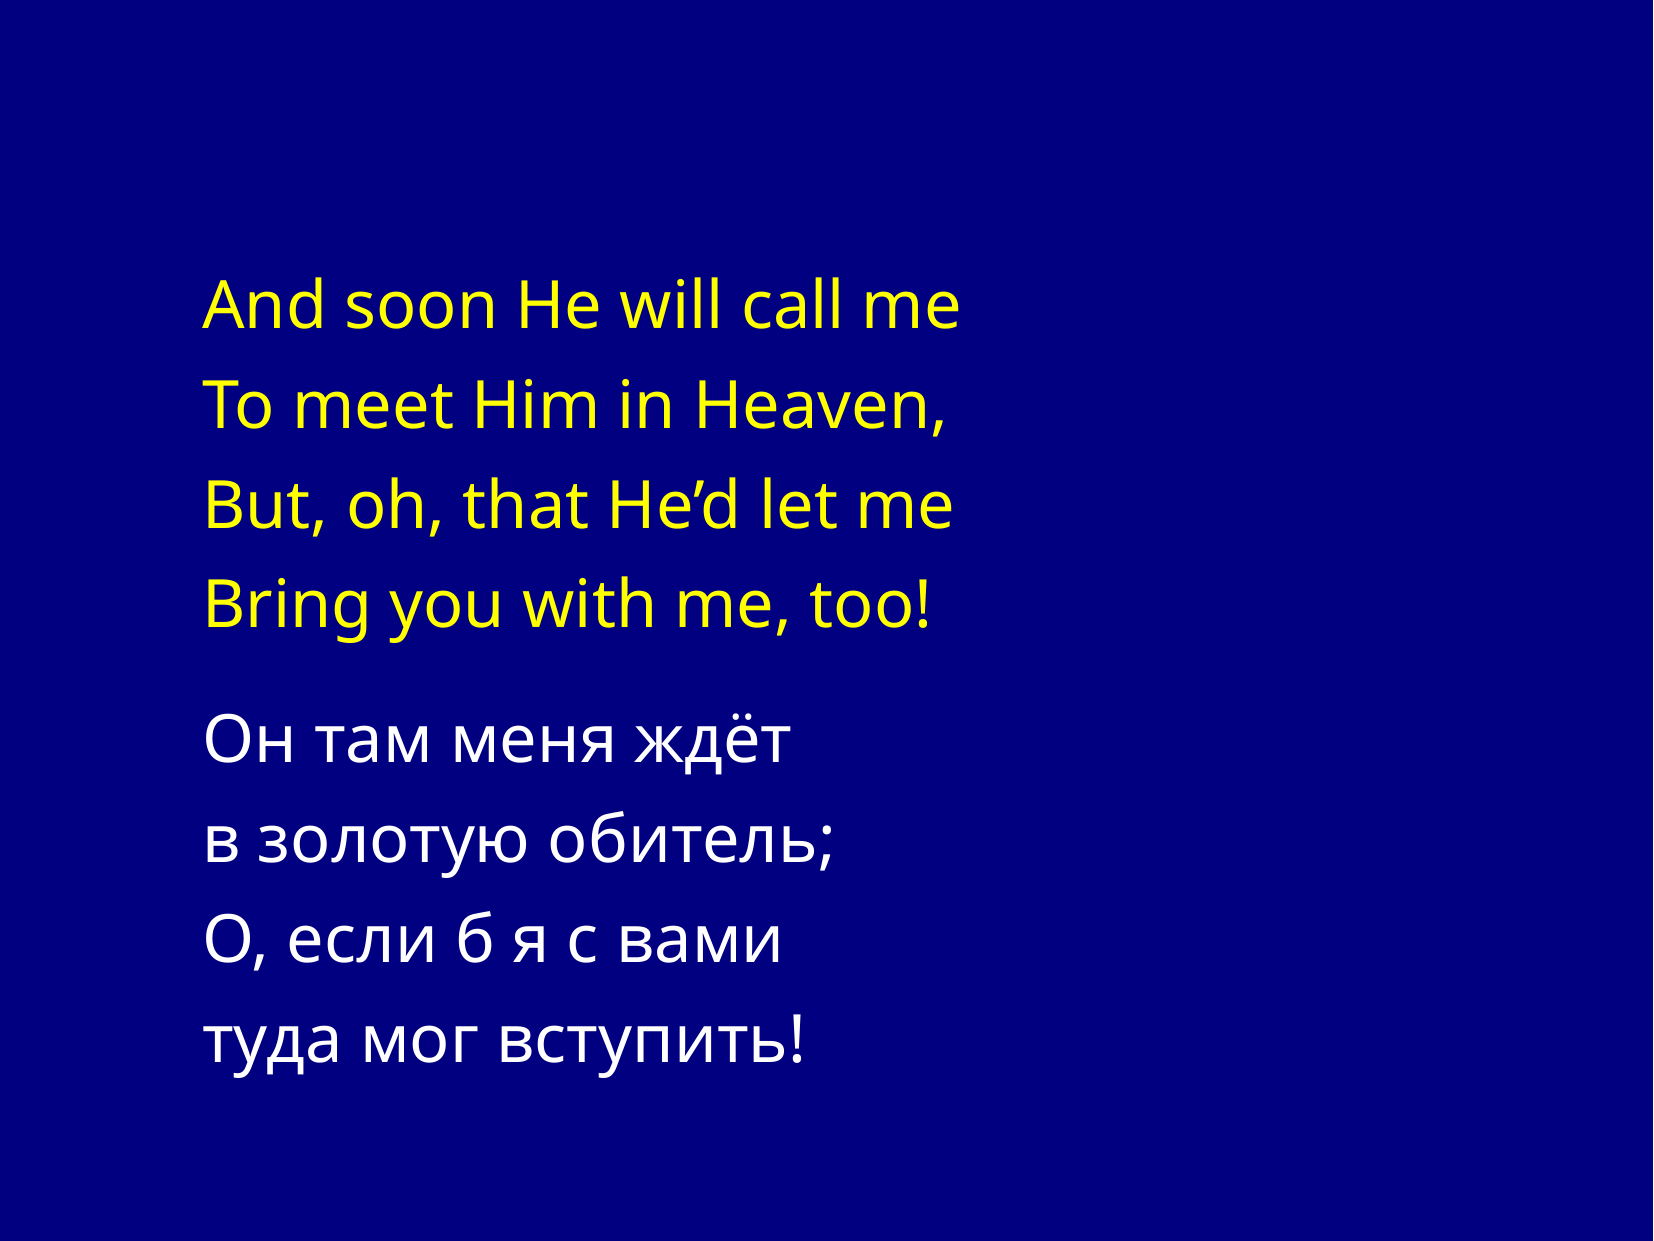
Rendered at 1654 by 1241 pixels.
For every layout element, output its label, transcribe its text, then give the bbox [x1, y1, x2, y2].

text_box Он там меня ждёт в золотую обитель; О, если б я с вами туда мог вступить! [75, 675, 1576, 1163]
text_box And soon He will call me To meet Him in Heaven, But, oh, that He’d let me Bring you with me, too! [75, 150, 1576, 638]
